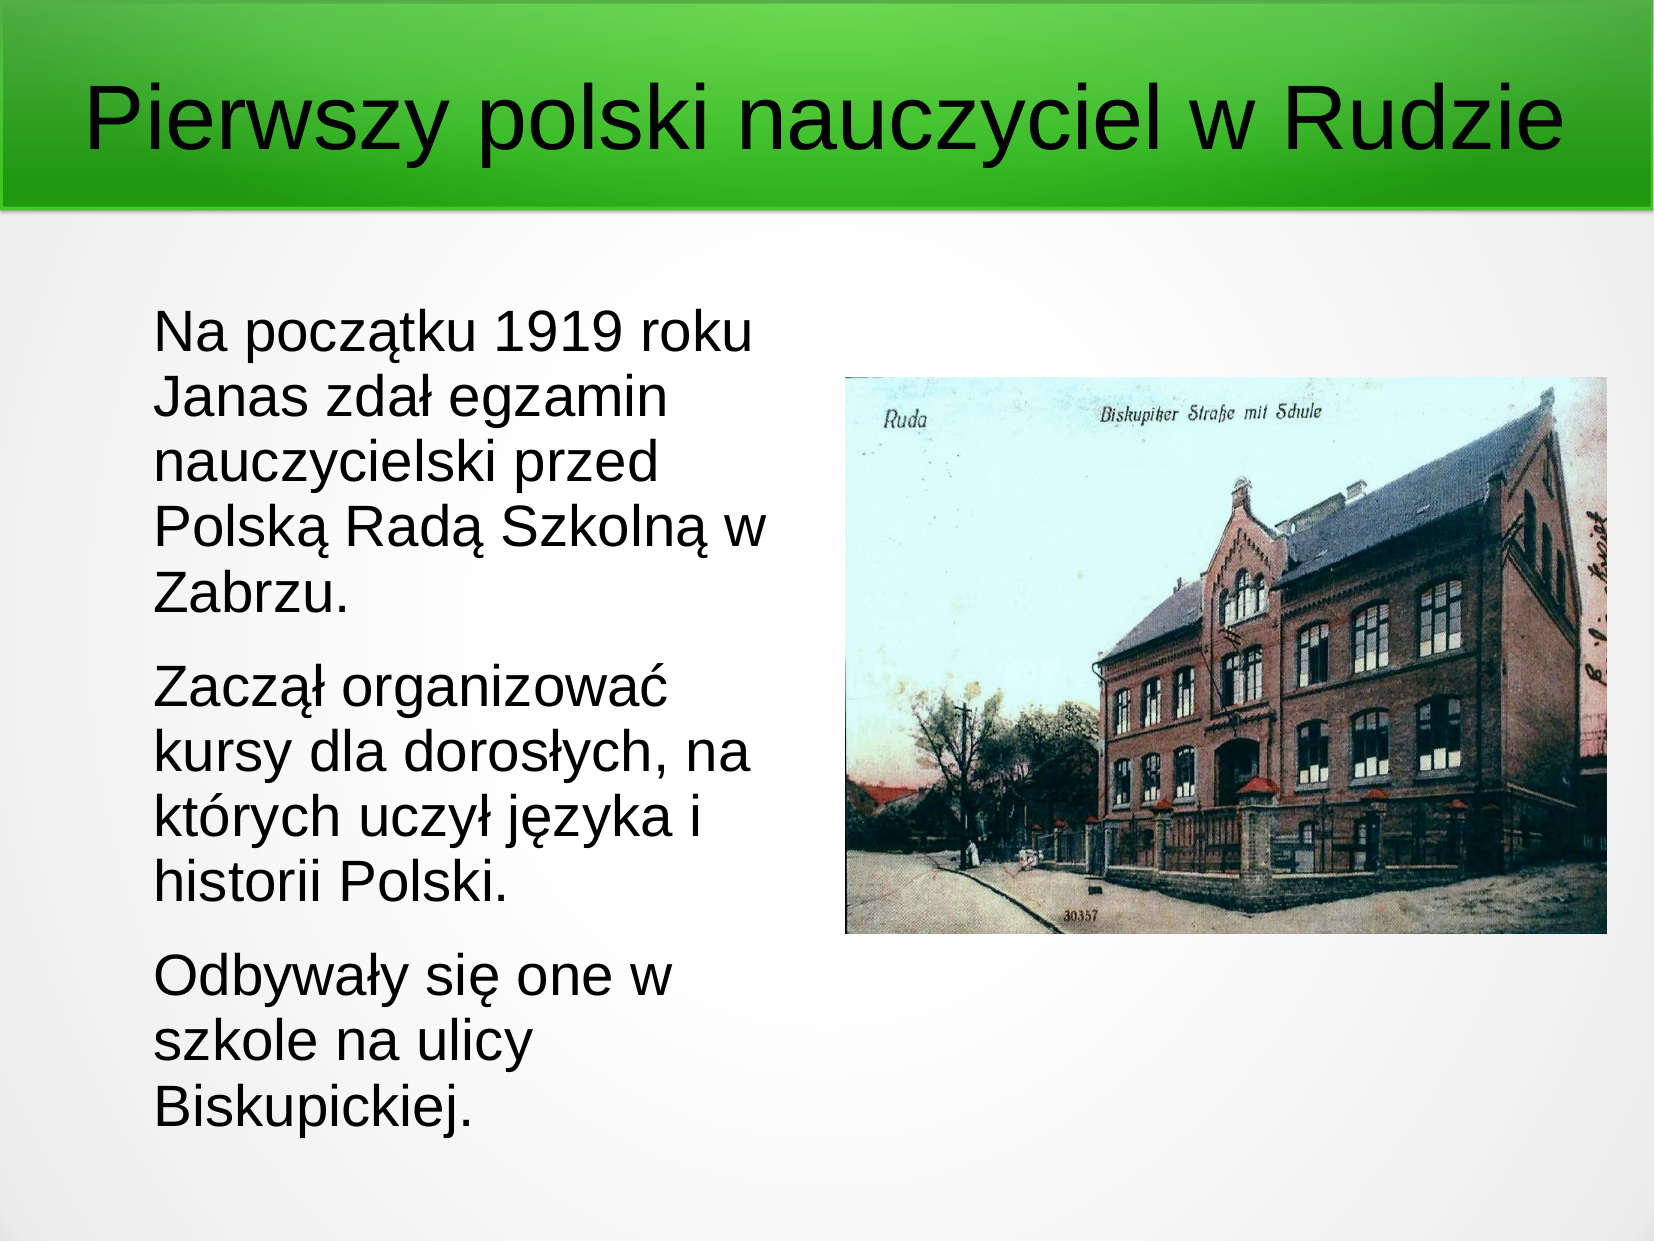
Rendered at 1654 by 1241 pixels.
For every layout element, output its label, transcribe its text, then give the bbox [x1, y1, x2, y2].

list Na początku 1919 roku Janas zdał egzamin nauczycielski przed Polską Radą Szkolną w Zabrzu. Zaczął organizować kursy dla dorosłych, na których uczył języka i historii Polski. Odbywały się one w szkole na ulicy Biskupickiej. [82, 299, 809, 1170]
picture [845, 377, 1607, 934]
title Pierwszy polski nauczyciel w Rudzie [82, 47, 1571, 189]
